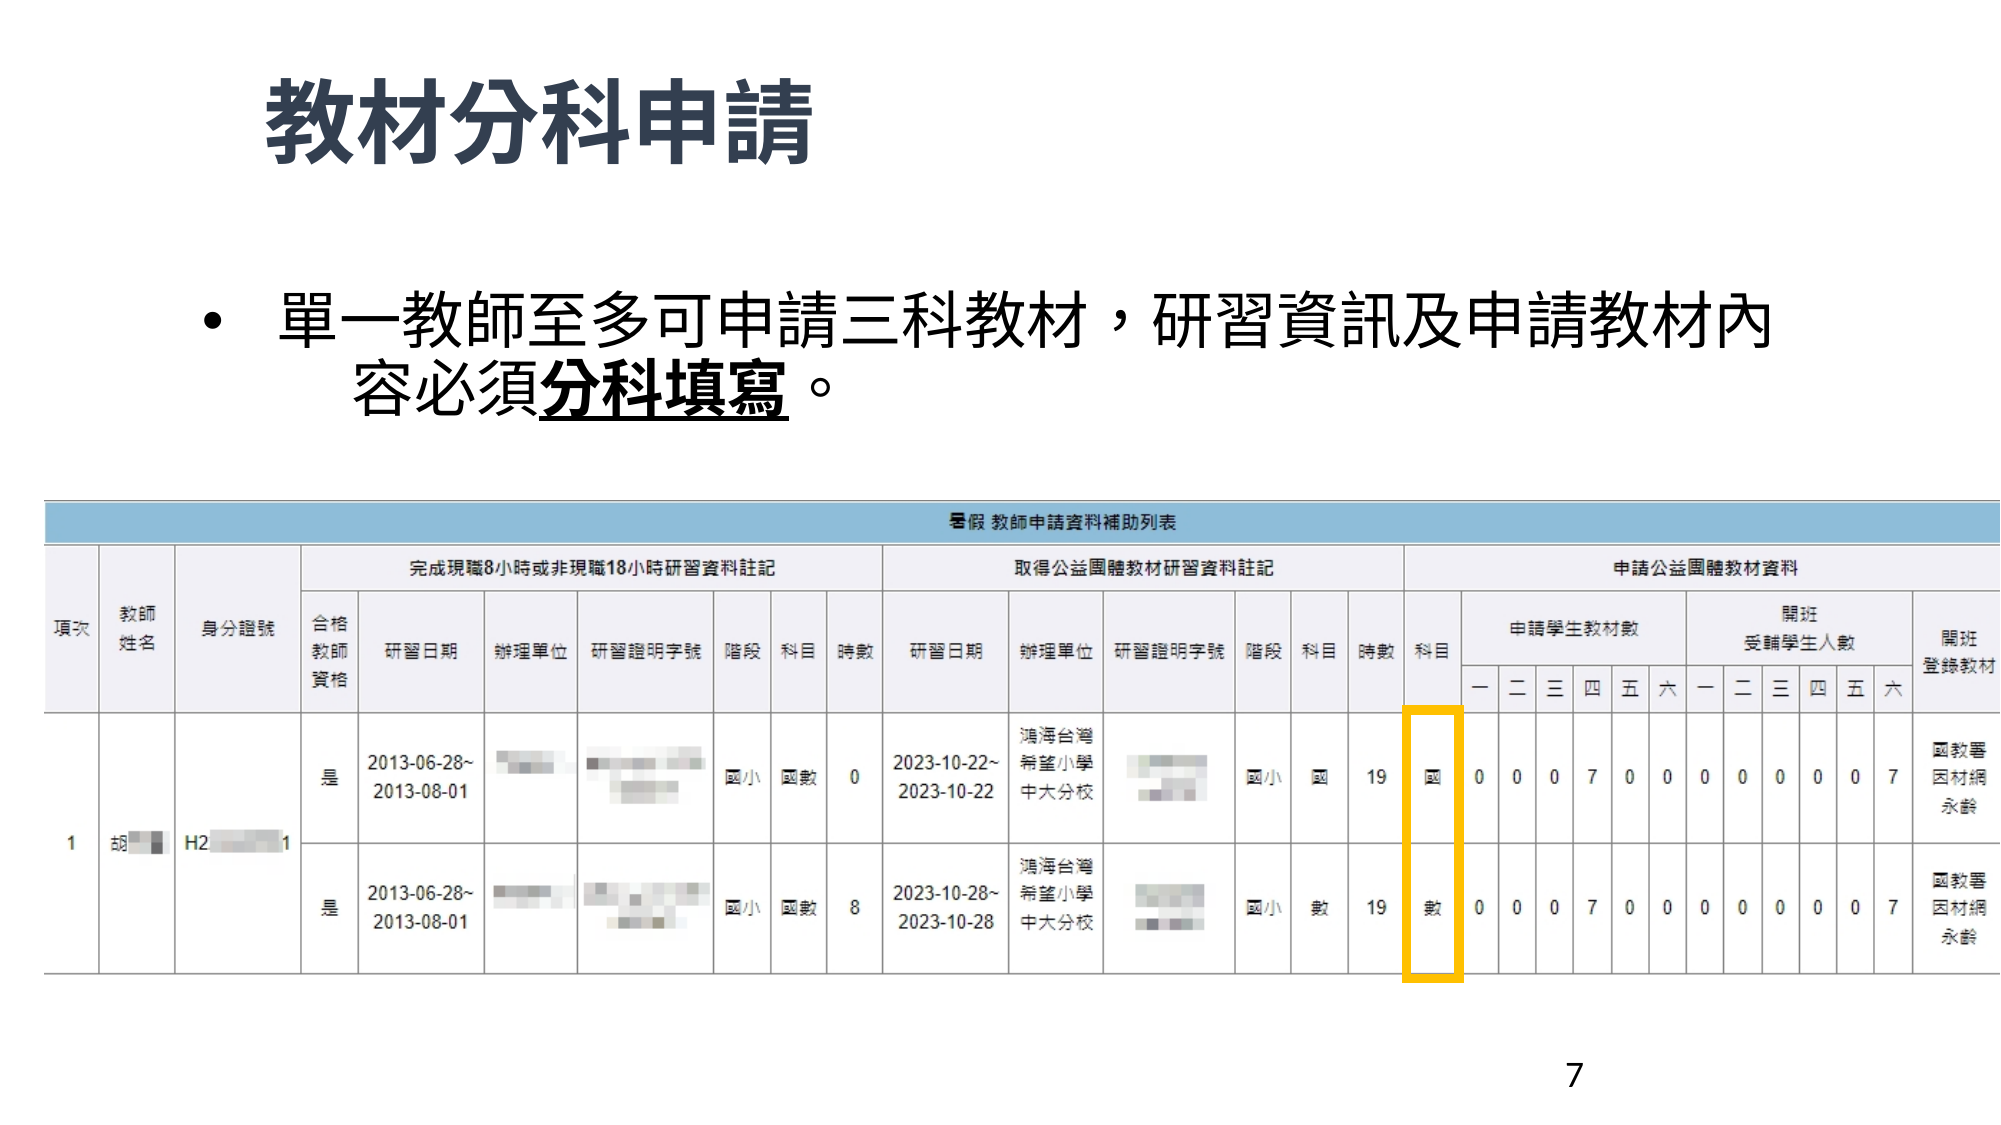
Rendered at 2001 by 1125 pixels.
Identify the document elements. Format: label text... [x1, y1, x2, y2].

picture [1411, 715, 1454, 974]
picture [44, 500, 2000, 979]
text_box 5 [1550, 1042, 2000, 1103]
text_box 教材分科申請 [250, 58, 831, 183]
text_box 單一教師至多可申請三科教材，研習資訊及申請教材內容必須分科填寫。 [186, 282, 1814, 446]
